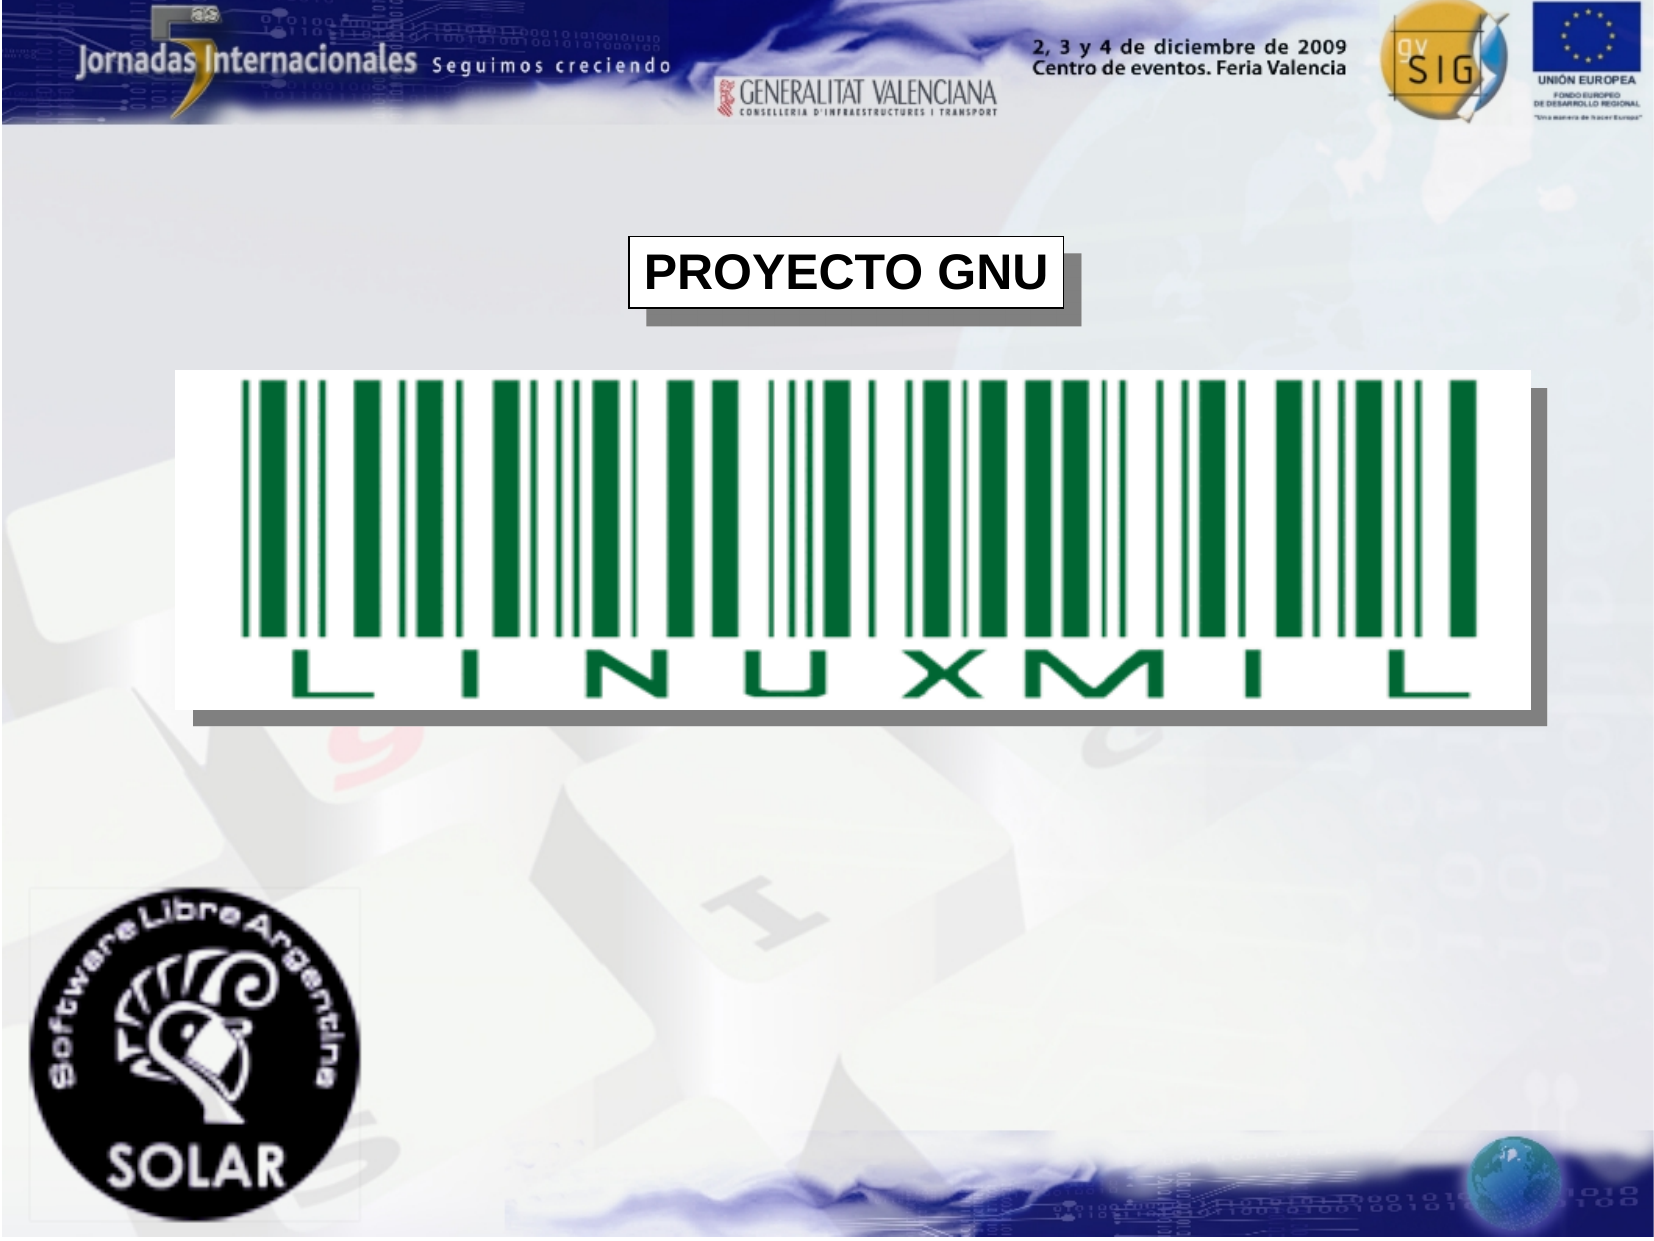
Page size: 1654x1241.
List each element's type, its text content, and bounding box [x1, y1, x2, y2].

picture [0, 0, 1654, 1241]
text_box PROYECTO GNU [629, 236, 1064, 308]
